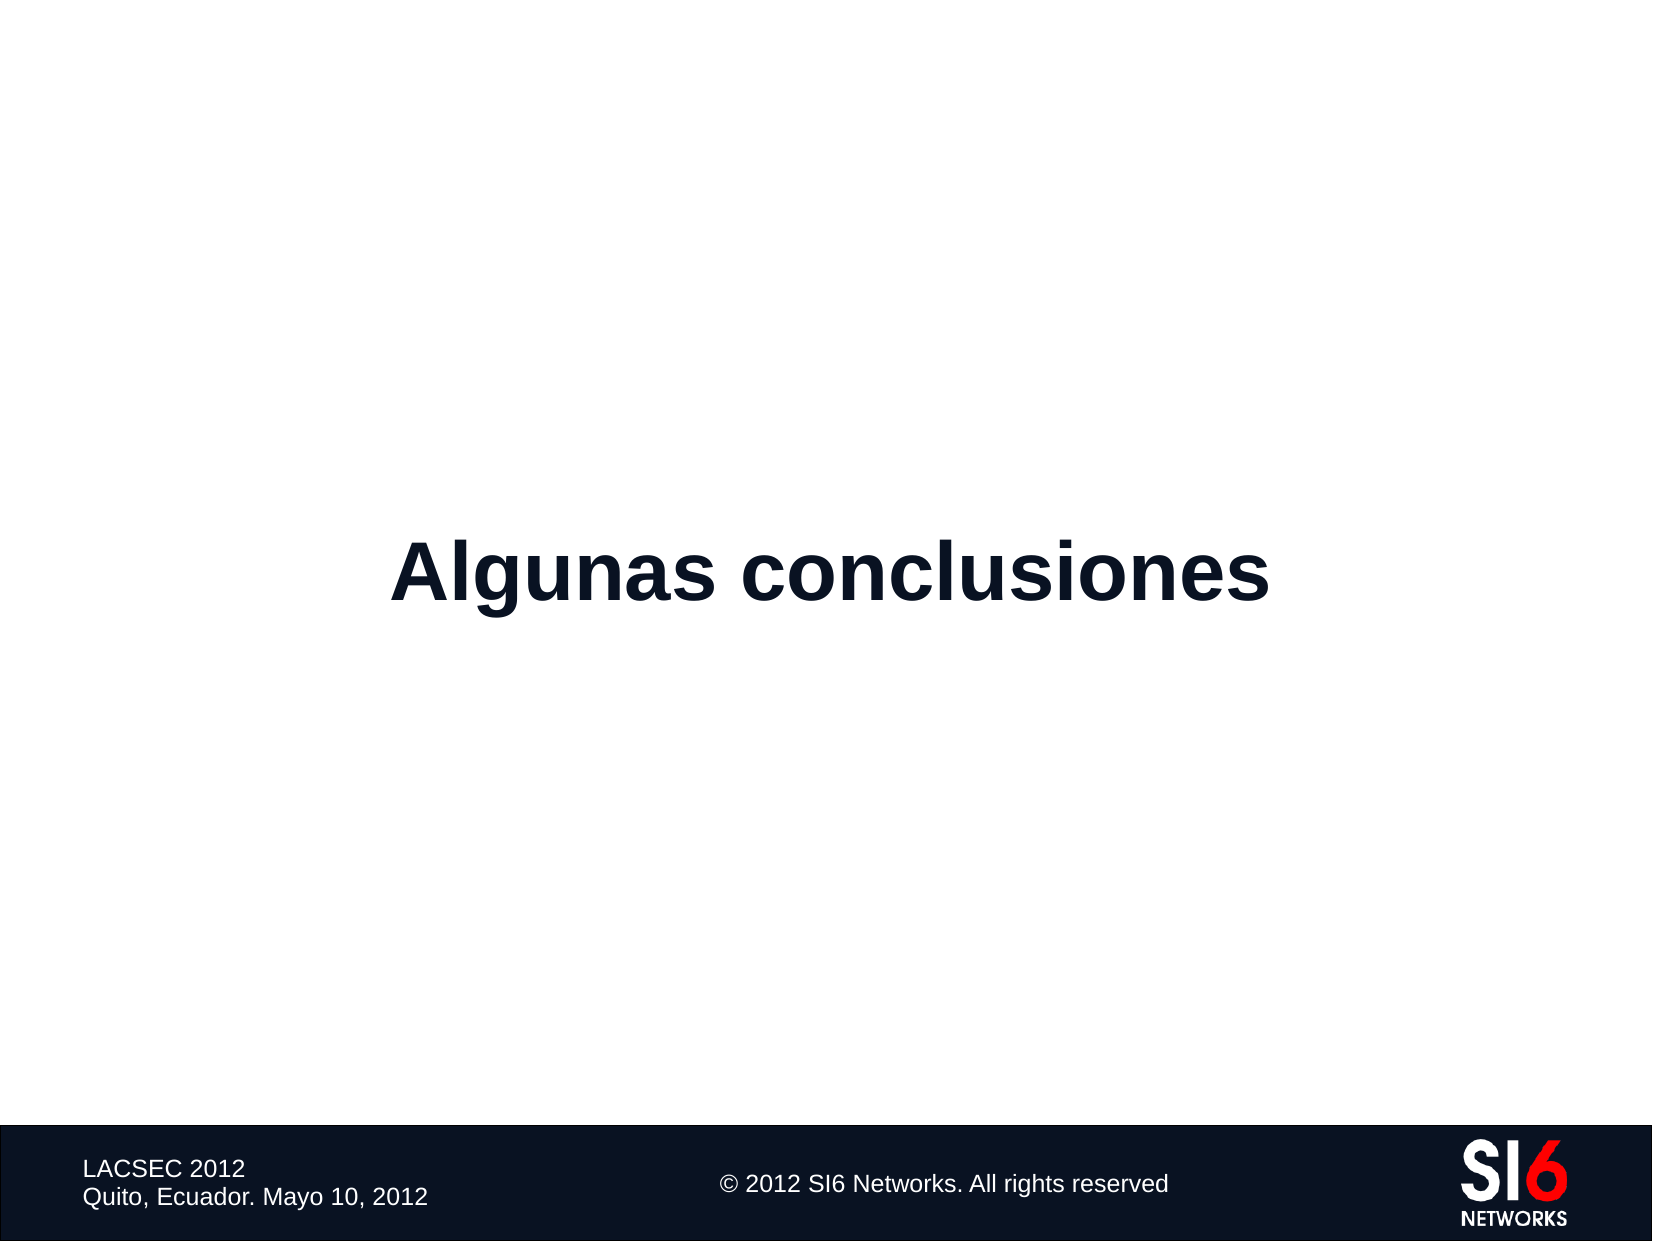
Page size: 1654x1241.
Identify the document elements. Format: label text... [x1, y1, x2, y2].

picture [1461, 1139, 1567, 1226]
title Algunas conclusiones [86, 467, 1576, 676]
